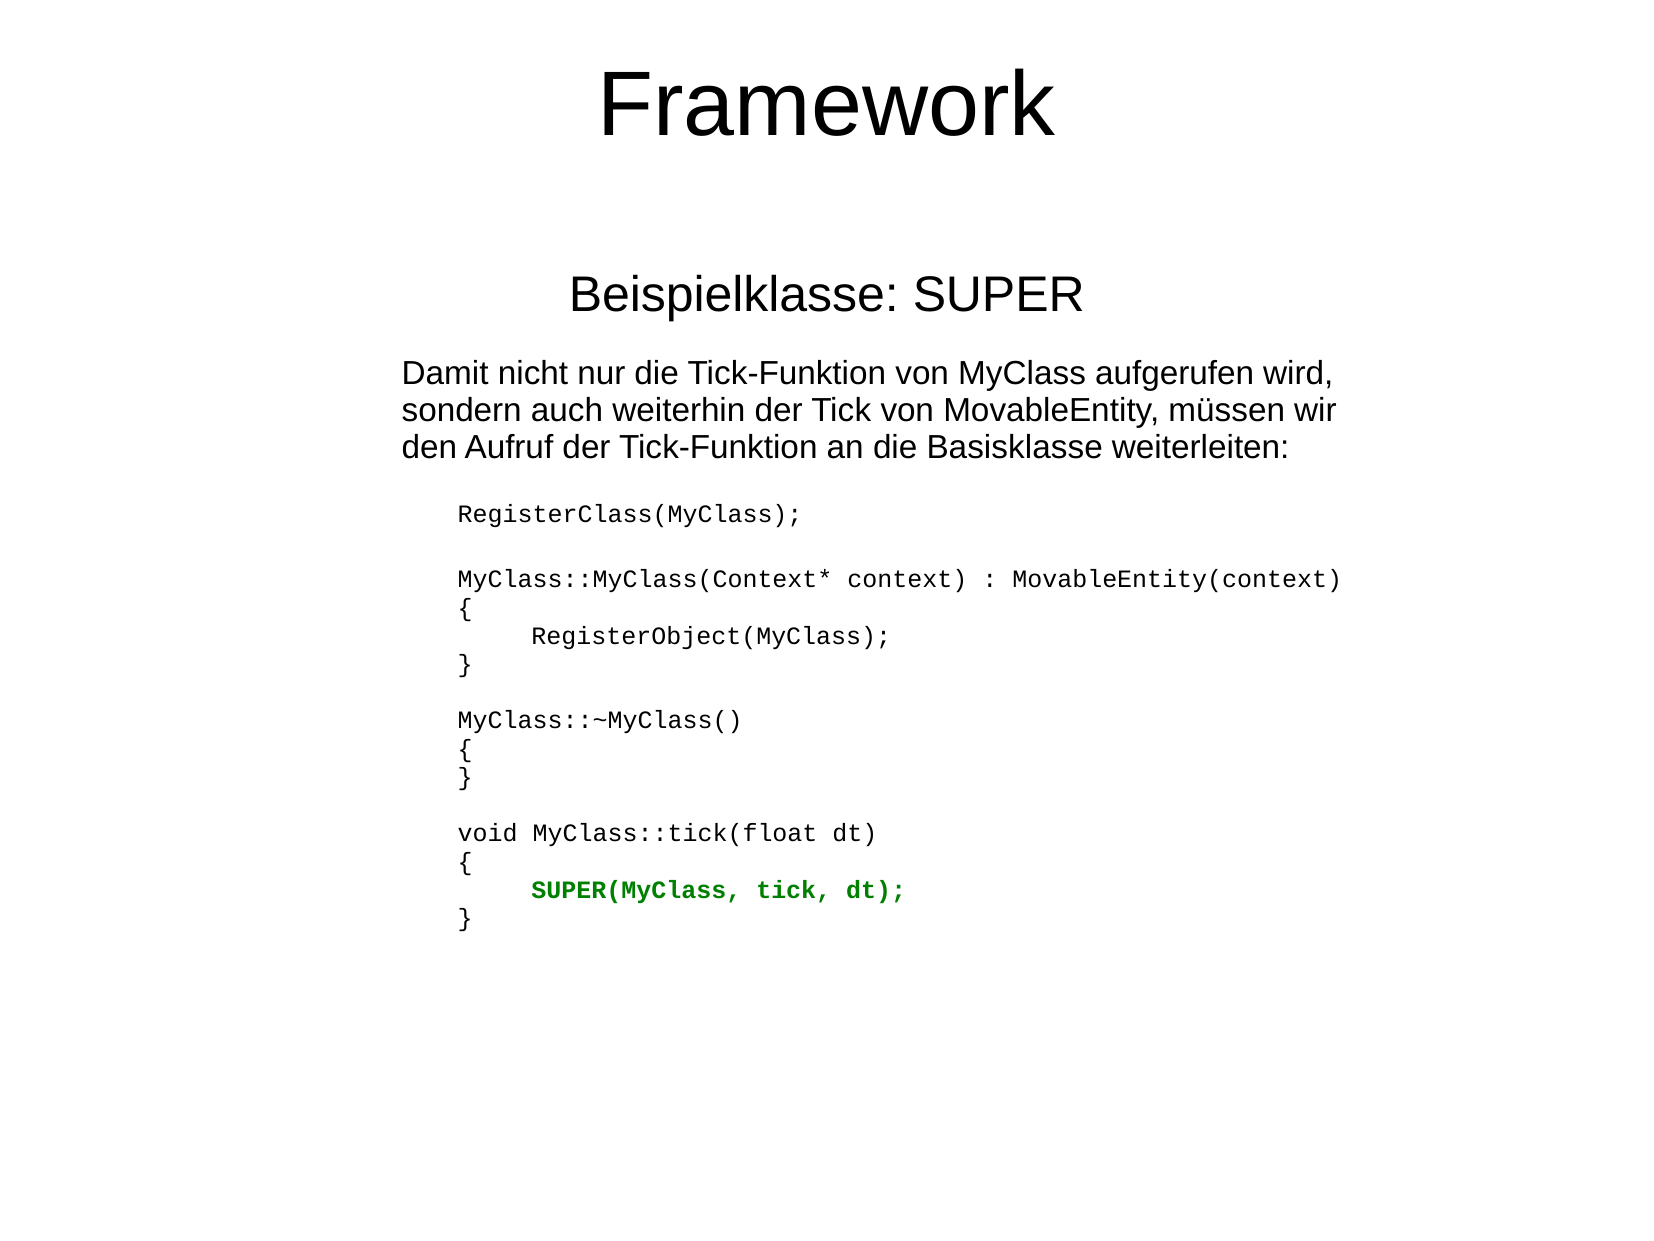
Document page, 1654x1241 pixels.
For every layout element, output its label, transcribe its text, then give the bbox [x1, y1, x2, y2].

text_box Beispielklasse: SUPER [82, 265, 1571, 325]
text_box Damit nicht nur die Tick-Funktion von MyClass aufgerufen wird, sondern auch weiterhin der Tick von MovableEntity, müssen wir den Aufruf der Tick-Funktion an die Basisklasse weiterleiten: RegisterClass(MyClass); MyClass::MyClass(Context* context) : MovableEntity(context) { RegisterObject(MyClass); } MyClass::~MyClass() { } void MyClass::tick(float dt) { SUPER(MyClass, tick, dt); } [383, 354, 1388, 963]
title Framework [82, 0, 1571, 208]
